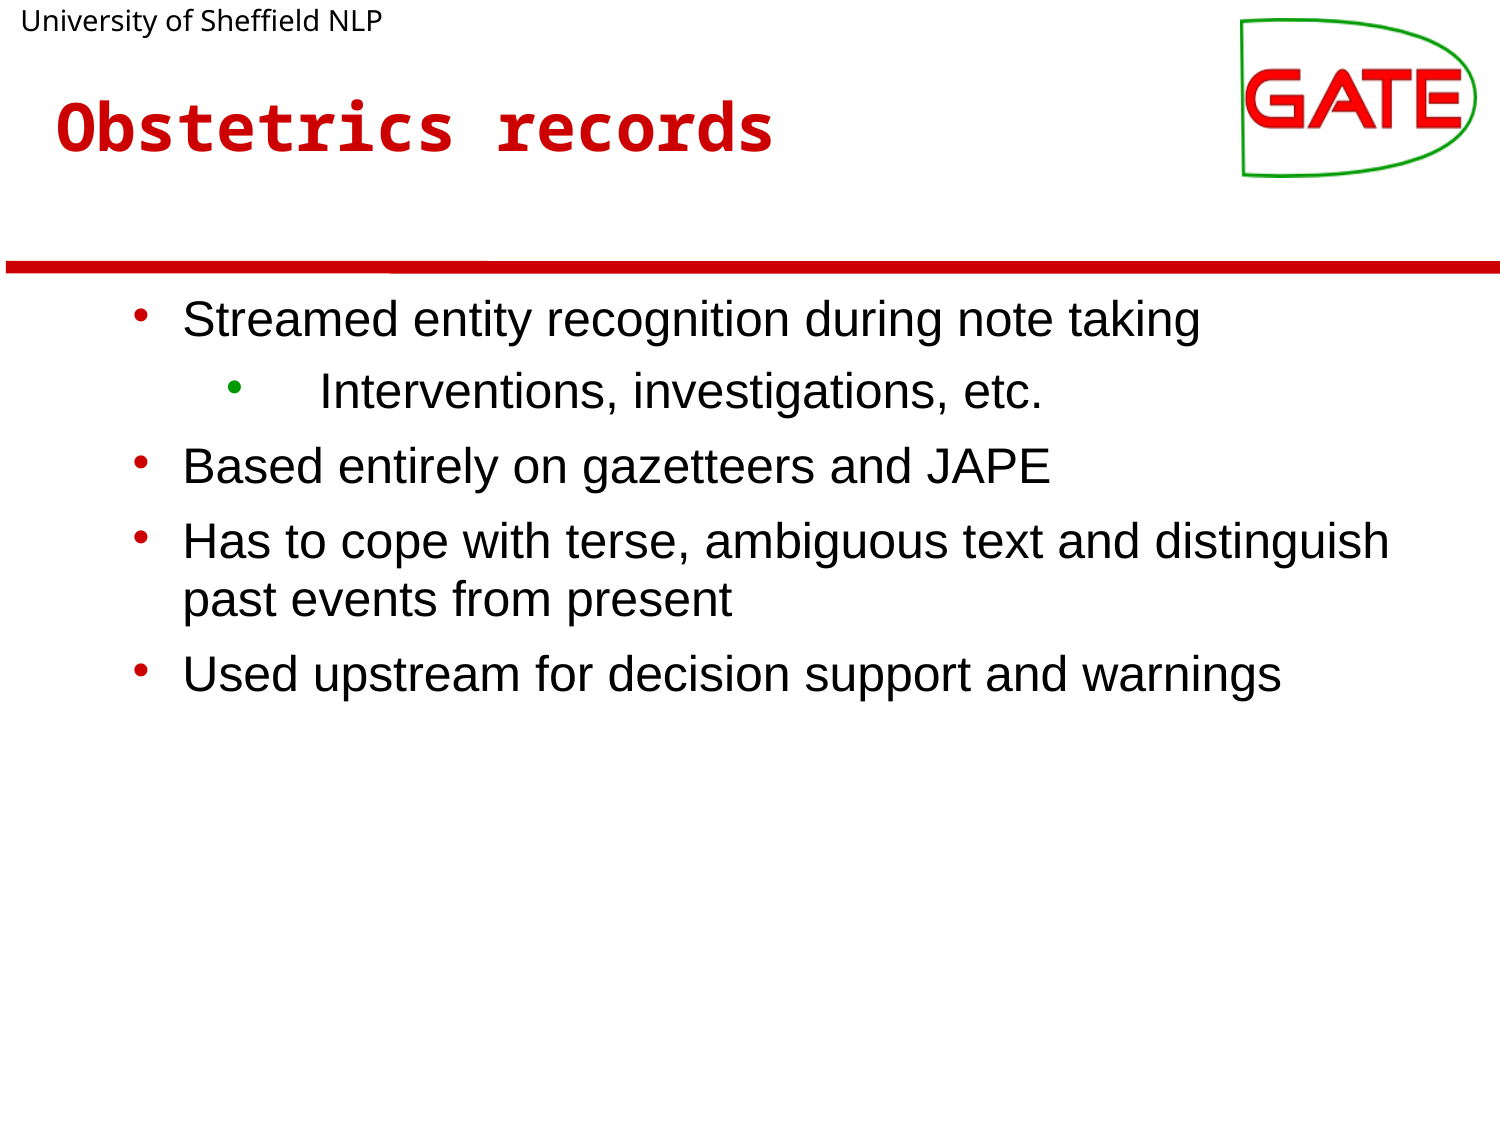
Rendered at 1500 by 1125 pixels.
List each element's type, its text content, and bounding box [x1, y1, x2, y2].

title Obstetrics records [56, 49, 1120, 207]
picture [1240, 18, 1477, 178]
list Streamed entity recognition during note taking Interventions, investigations, etc. Based entirely on gazetteers and JAPE Has to cope with terse, ambiguous text and distinguish past events from present Used upstream for decision support and warnings [56, 290, 1459, 1094]
